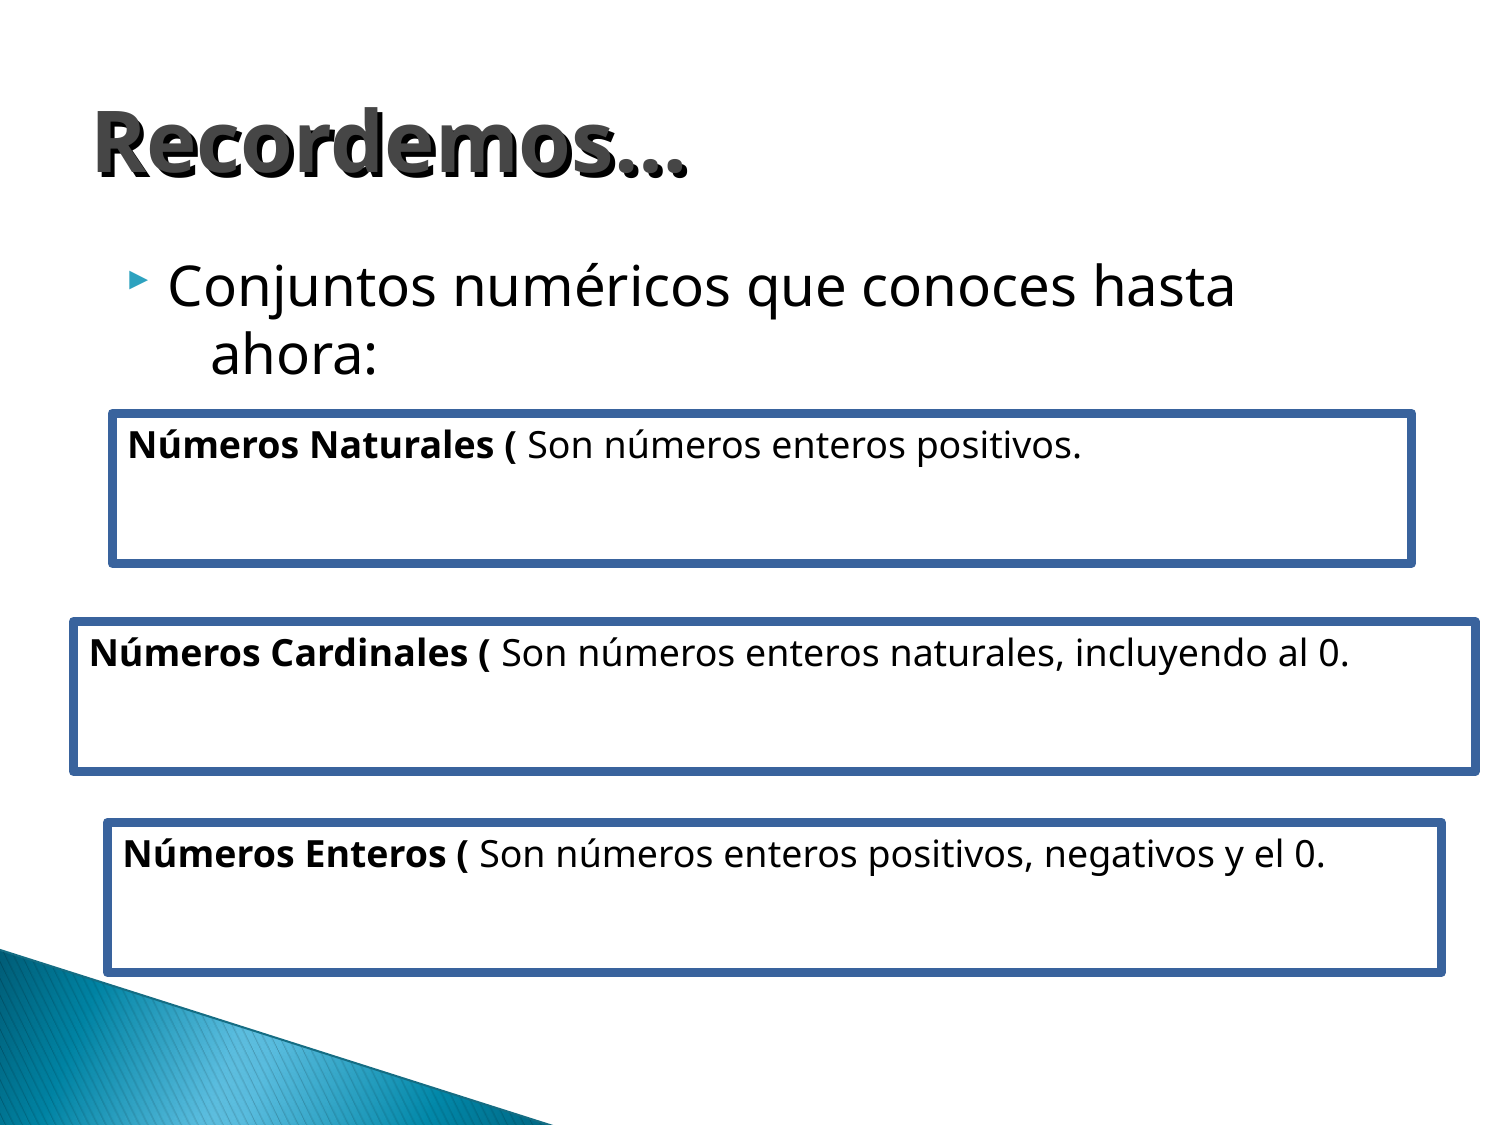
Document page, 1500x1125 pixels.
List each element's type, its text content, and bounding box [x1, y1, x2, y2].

list Conjuntos numéricos que conoces hasta ahora: [75, 243, 1426, 621]
text_box Números Naturales ( Son números enteros positivos. [112, 413, 1412, 563]
text_box Números Cardinales ( Son números enteros naturales, incluyendo al 0. [74, 621, 1475, 772]
list Conjuntos numéricos que conoces hasta ahora: [75, 772, 1426, 986]
title Recordemos… [75, 45, 1426, 233]
text_box Números Enteros ( Son números enteros positivos, negativos y el 0. [107, 822, 1441, 972]
